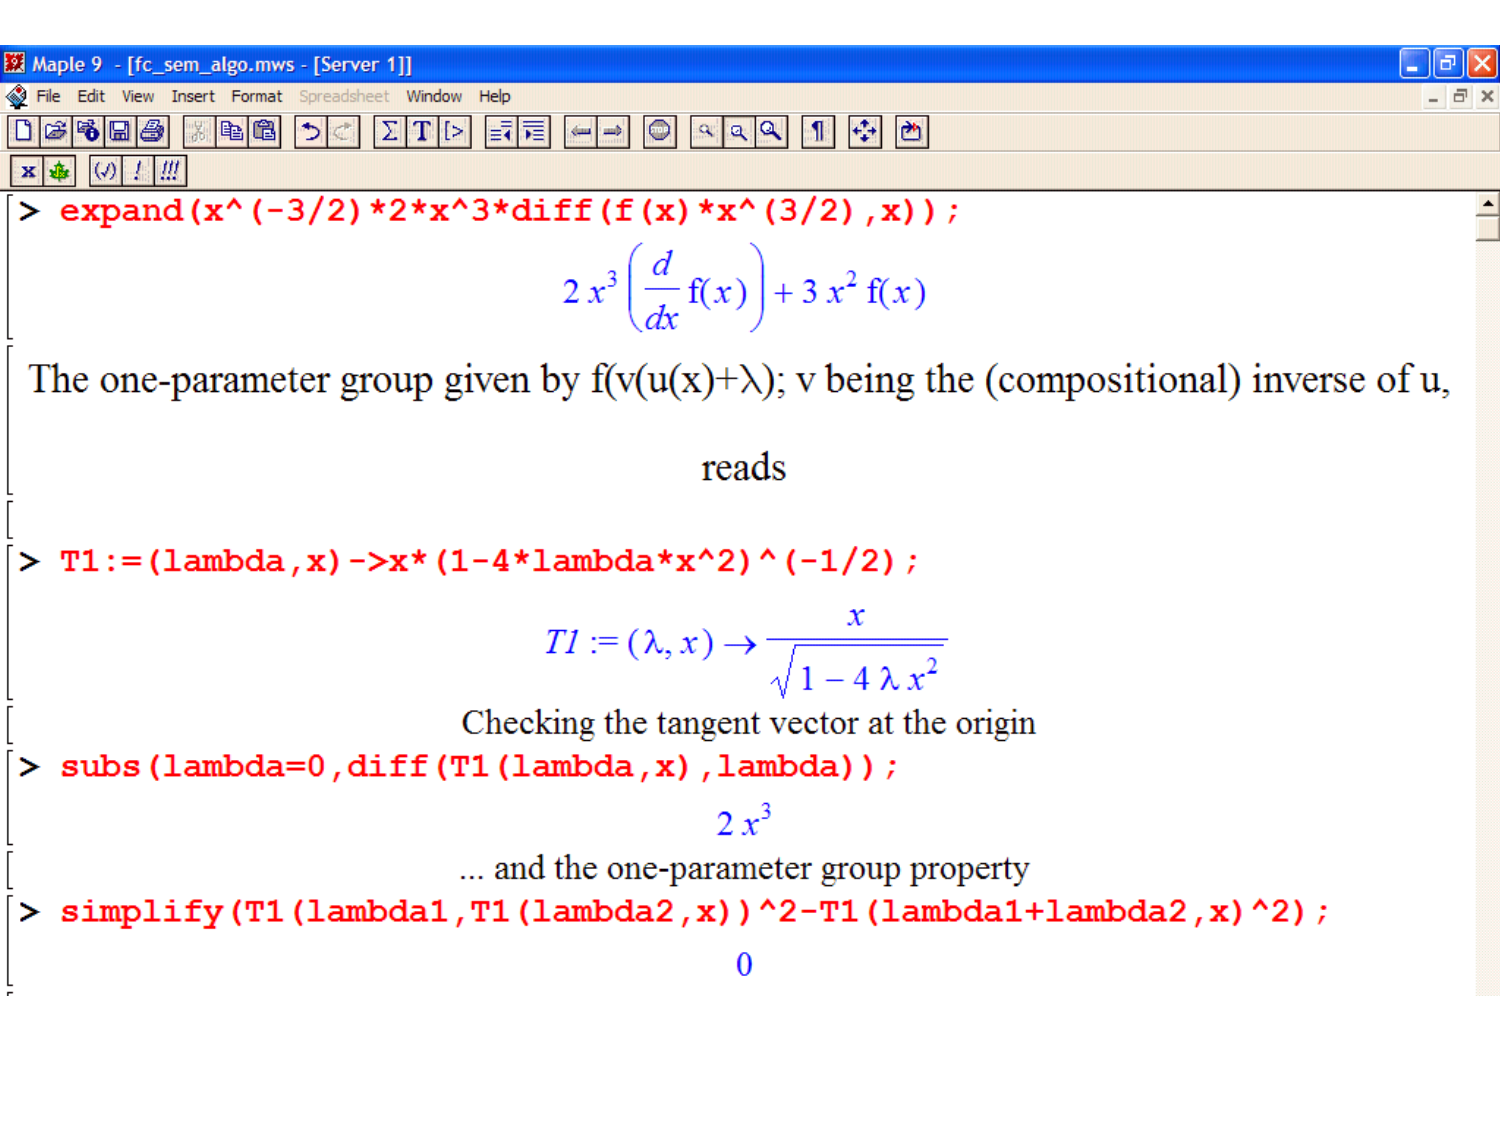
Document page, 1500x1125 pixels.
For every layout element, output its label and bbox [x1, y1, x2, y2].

picture [0, 45, 1500, 996]
